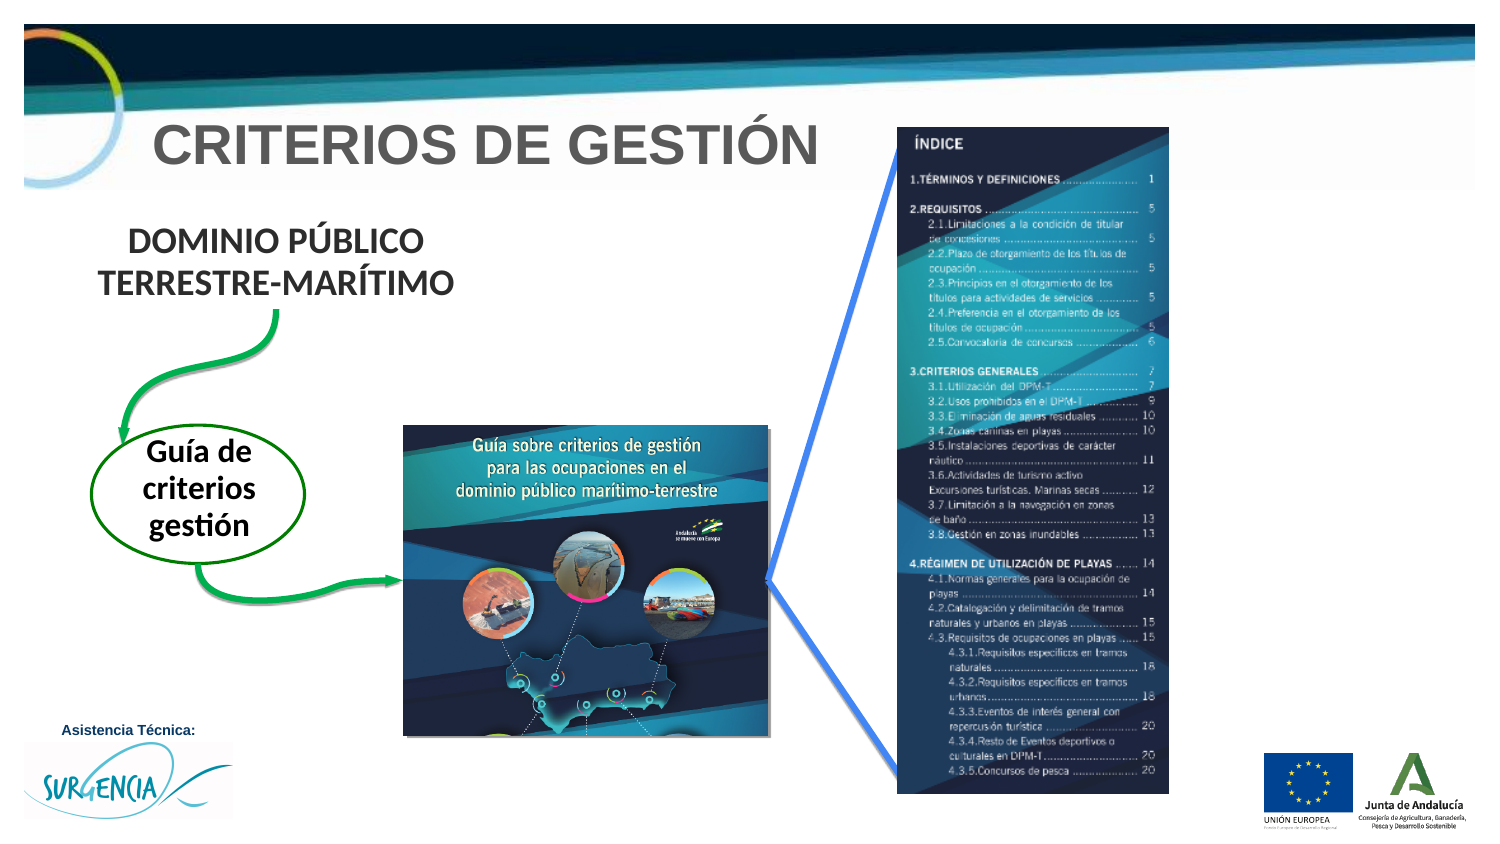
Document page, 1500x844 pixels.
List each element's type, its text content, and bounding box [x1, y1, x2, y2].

picture [1264, 753, 1476, 830]
picture [24, 742, 233, 819]
picture [403, 425, 768, 736]
picture [24, 24, 1475, 794]
text_box Asistencia Técnica: [41, 705, 216, 754]
text_box DOMINIO PÚBLICO TERRESTRE-MARÍTIMO [59, 212, 493, 310]
text_box Guía de criterios gestión [92, 425, 307, 496]
title CRITERIOS DE GESTIÓN [98, 72, 875, 215]
